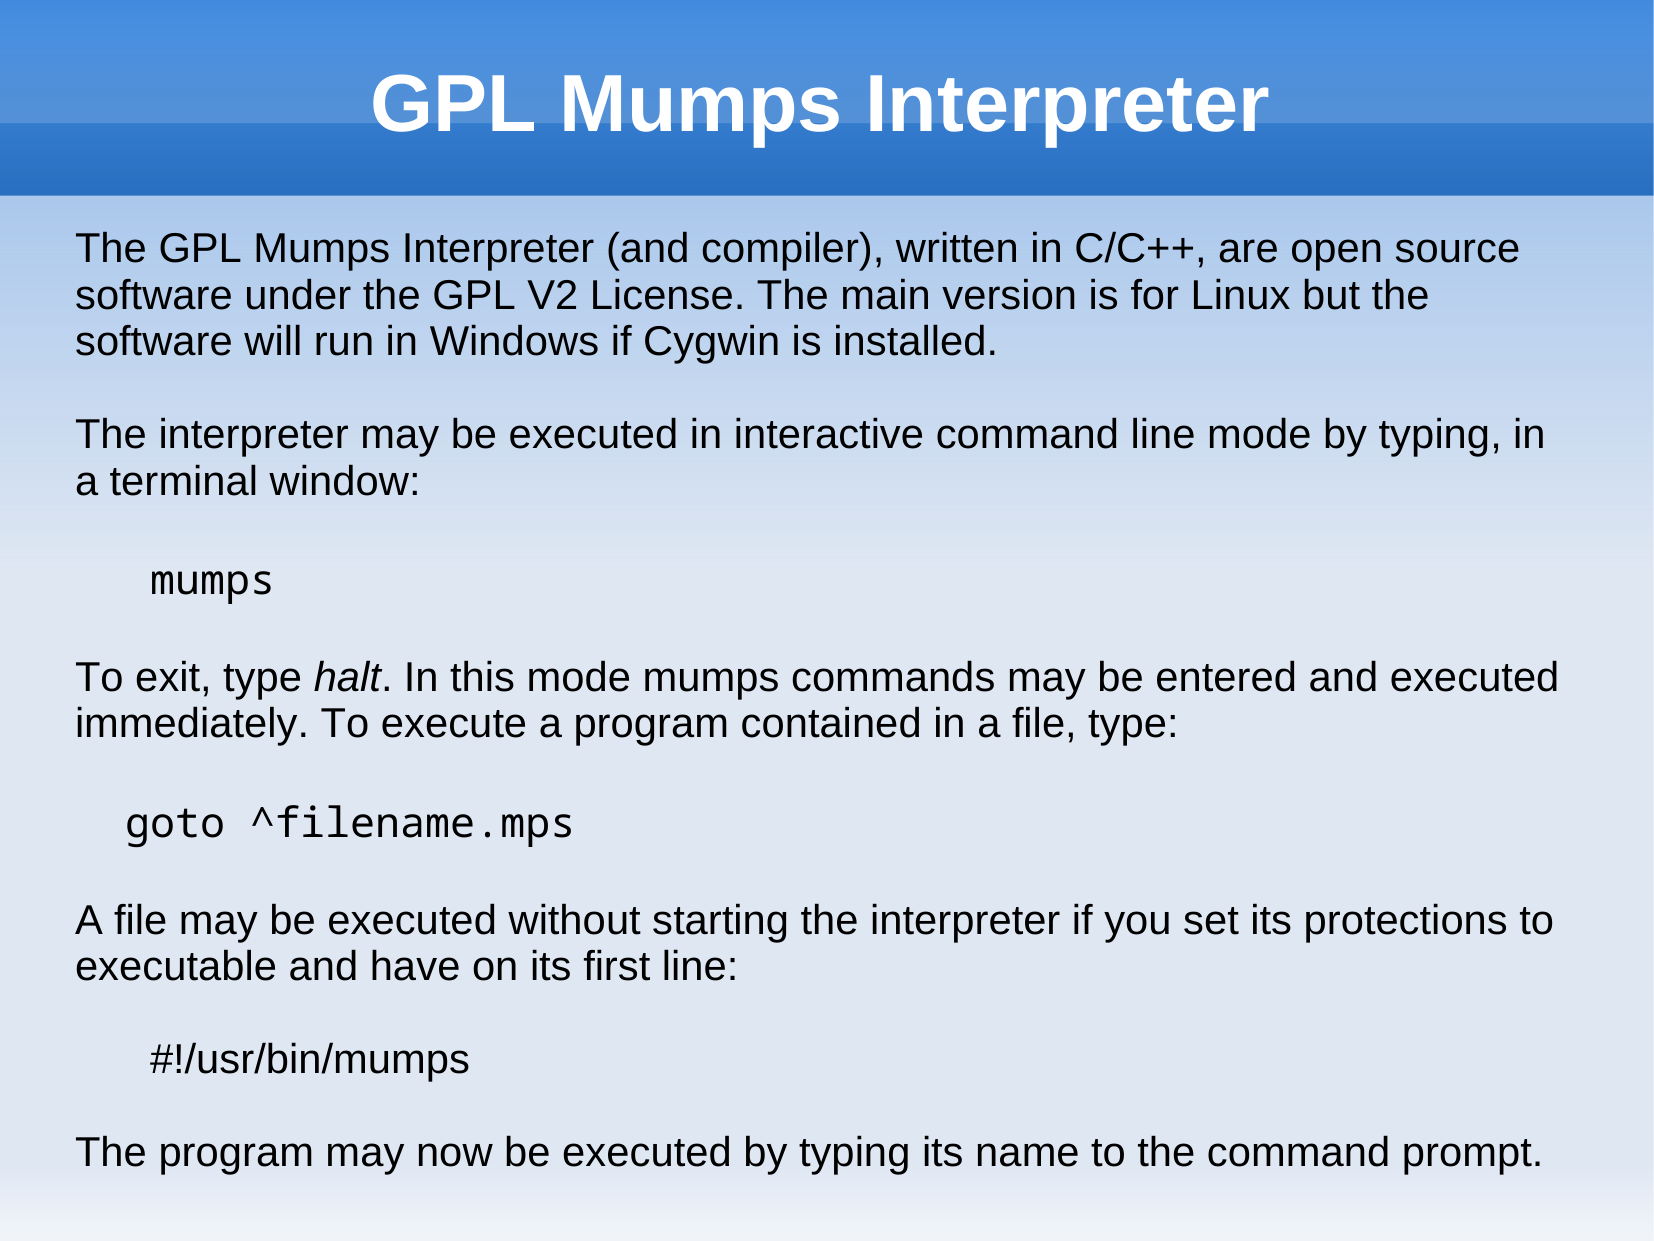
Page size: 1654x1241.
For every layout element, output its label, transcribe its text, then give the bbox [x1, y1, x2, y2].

title GPL Mumps Interpreter [76, 0, 1565, 208]
list The GPL Mumps Interpreter (and compiler), written in C/C++, are open source software under the GPL V2 License. The main version is for Linux but the software will run in Windows if Cygwin is installed. The interpreter may be executed in interactive command line mode by typing, in a terminal window: mumps To exit, type halt. In this mode mumps commands may be entered and executed immediately. To execute a program contained in a file, type: goto ^filename.mps A file may be executed without starting the interpreter if you set its protections to executable and have on its first line: #!/usr/bin/mumps The program may now be executed by typing its name to the command prompt. [75, 225, 1564, 1169]
picture [0, 0, 1654, 1241]
